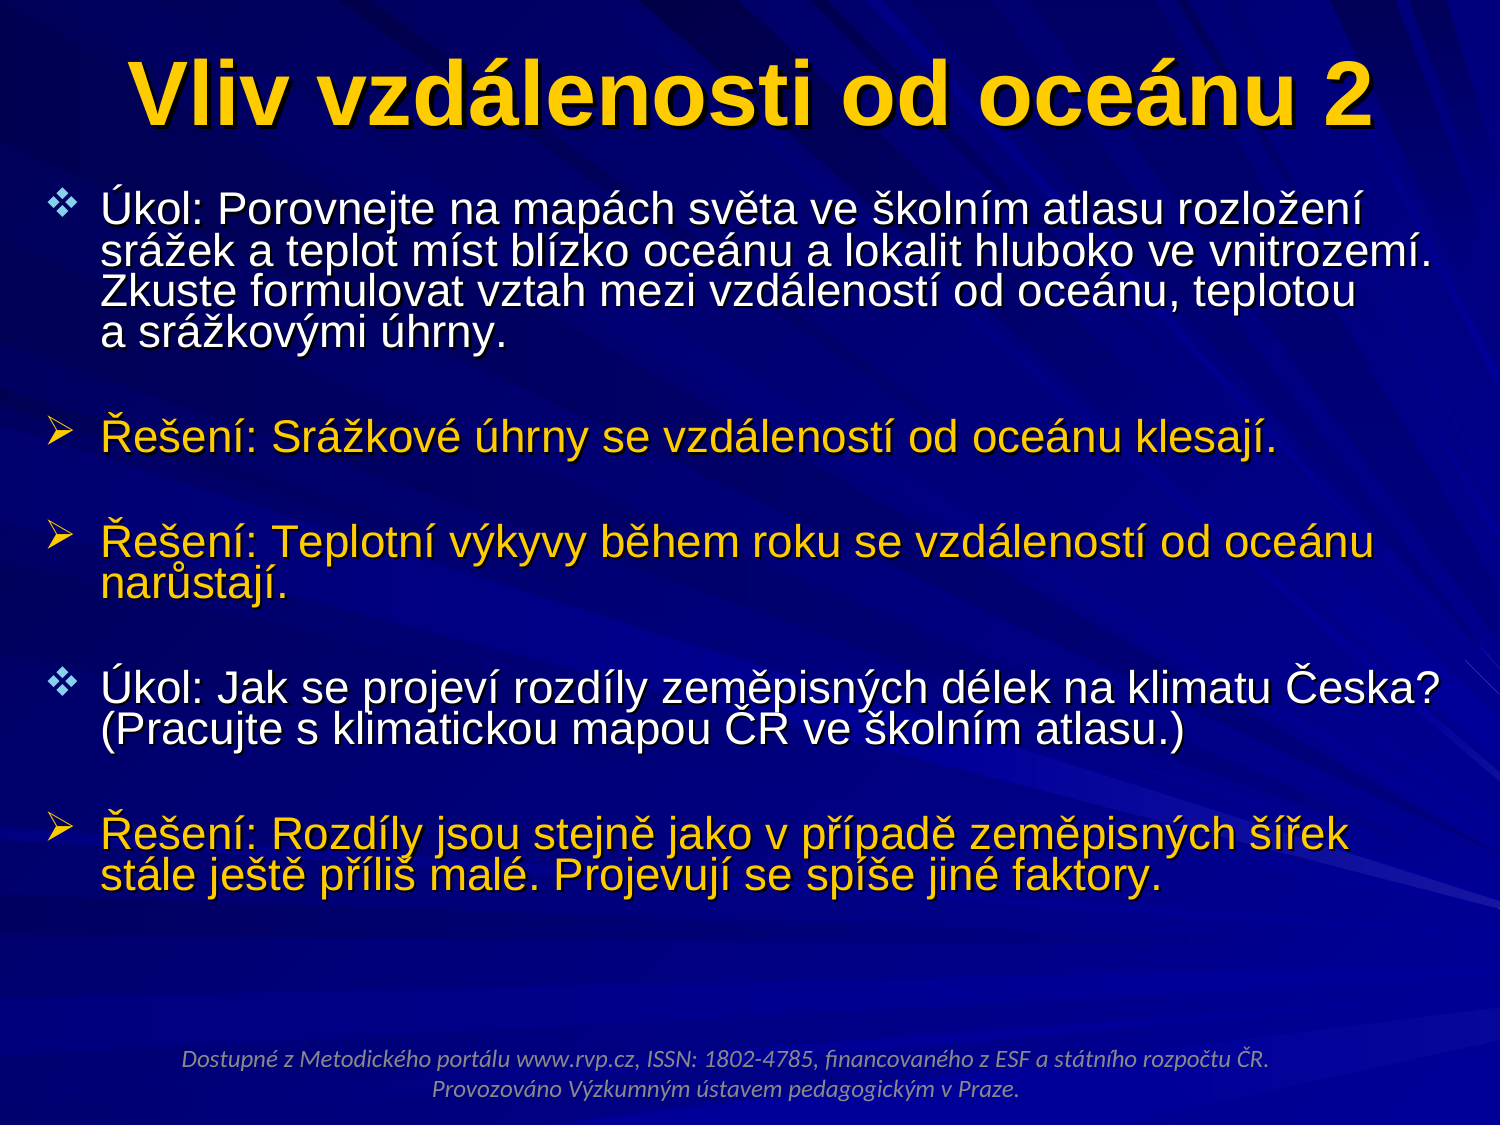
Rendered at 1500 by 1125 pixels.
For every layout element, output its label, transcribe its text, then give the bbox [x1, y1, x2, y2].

title Vliv vzdálenosti od oceánu 2 [76, 0, 1427, 184]
list Úkol: Porovnejte na mapách světa ve školním atlasu rozložení srážek a teplot míst blízko oceánu a lokalit hluboko ve vnitrozemí. Zkuste formulovat vztah mezi vzdáleností od oceánu, teplotou a srážkovými úhrny. Řešení: Srážkové úhrny se vzdáleností od oceánu klesají. Řešení: Teplotní výkyvy během roku se vzdáleností od oceánu narůstají. Úkol: Jak se projeví rozdíly zeměpisných délek na klimatu Česka? (Pracujte s klimatickou mapou ČR ve školním atlasu.) Řešení: Rozdíly jsou stejně jako v případě zeměpisných šířek stále ještě příliš malé. Projevují se spíše jiné faktory. [29, 184, 1465, 1028]
text_box Dostupné z Metodického portálu www.rvp.cz, ISSN: 1802-4785, financovaného z ESF a státního rozpočtu ČR. Provozováno Výzkumným ústavem pedagogickým v Praze. [105, 1042, 1348, 1103]
